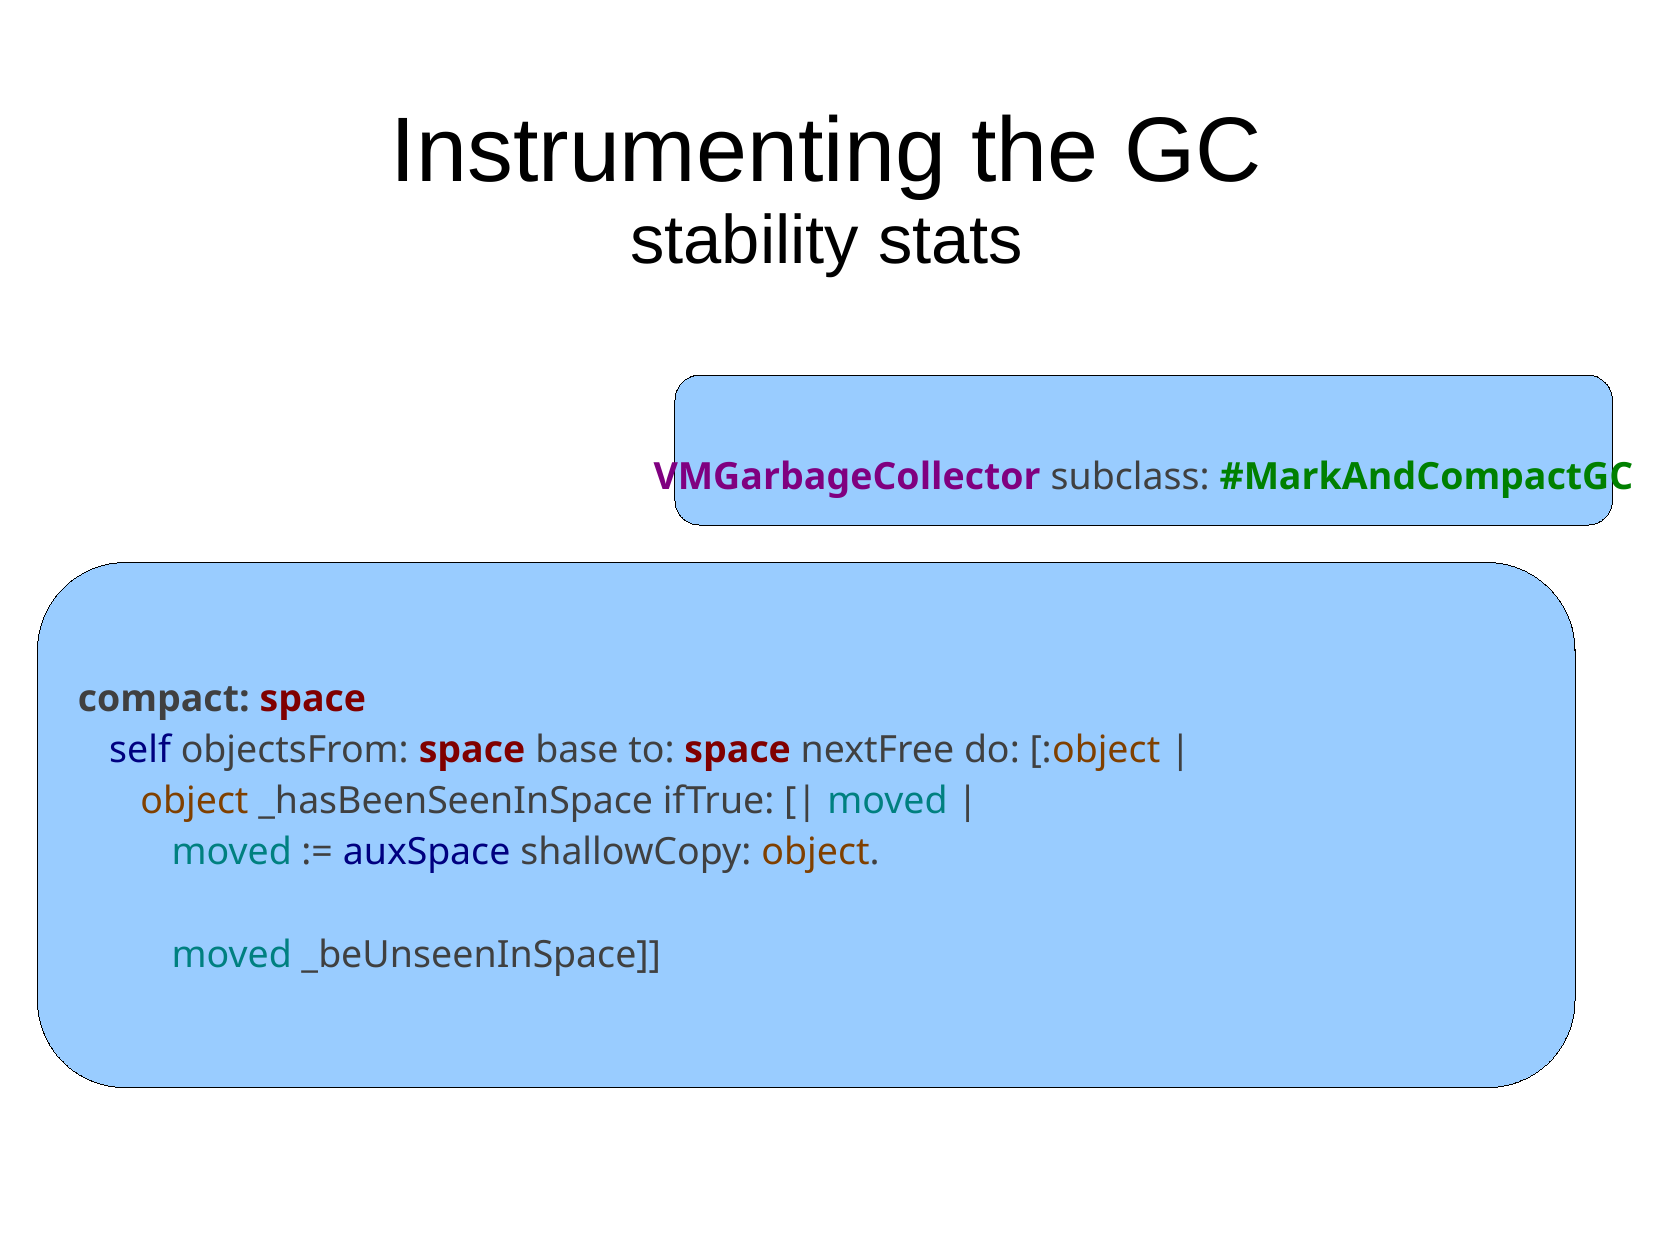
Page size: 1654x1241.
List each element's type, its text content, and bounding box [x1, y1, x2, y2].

text_box Instrumenting the GC stability stats [143, 91, 1511, 286]
text_box compact: space self objectsFrom: space base to: space nextFree do: [:object | object _hasBeenSeenInSpace ifTrue: [| moved | moved := auxSpace shallowCopy: object. moved == object ifTrue: [ harvester firstMoved: object]. moved _beUnseenInSpace]] [37, 562, 1576, 1088]
text_box VMGarbageCollector subclass: #MarkAndCompactGC [674, 375, 1613, 526]
